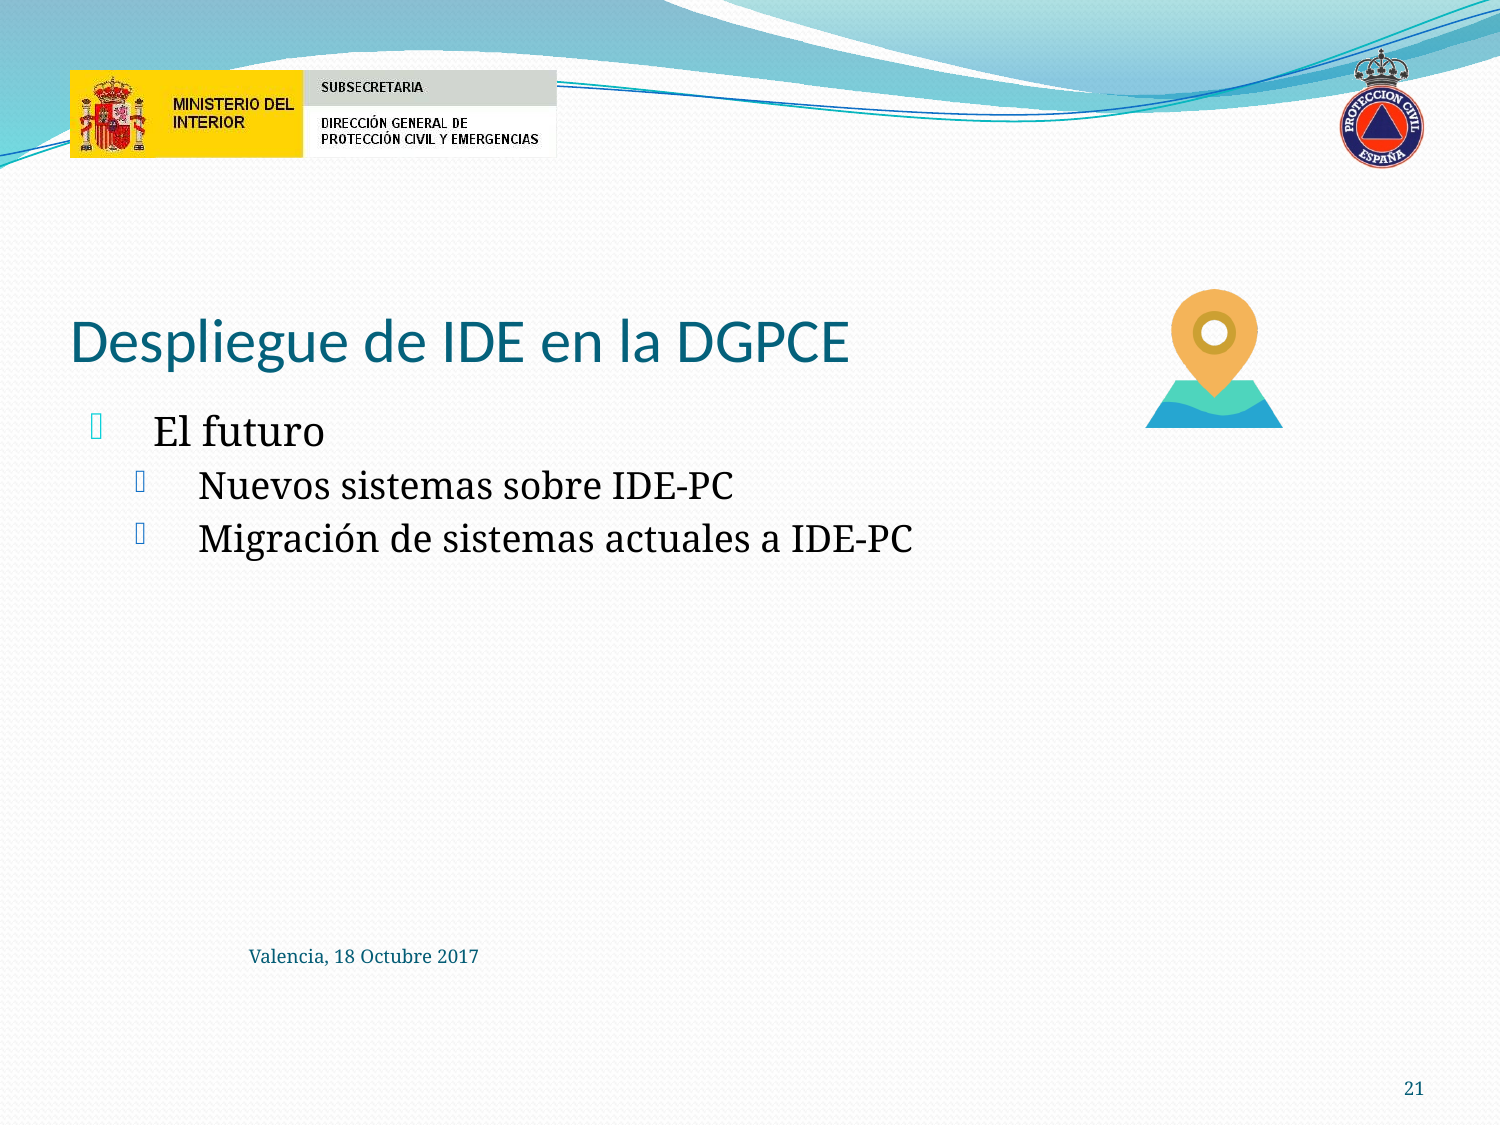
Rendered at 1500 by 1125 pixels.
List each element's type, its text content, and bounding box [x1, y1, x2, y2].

slide_number <number> [1299, 1042, 1425, 1103]
picture [24, 147, 50, 156]
picture [0, 0, 1500, 1125]
title Despliegue de IDE en la DGPCE [70, 187, 1421, 375]
slide_number Valencia, 18 Octubre 2017 [249, 922, 507, 968]
list El futuro Nuevos sistemas sobre IDE-PC Migración de sistemas actuales a IDE-PC [75, 398, 1425, 1038]
